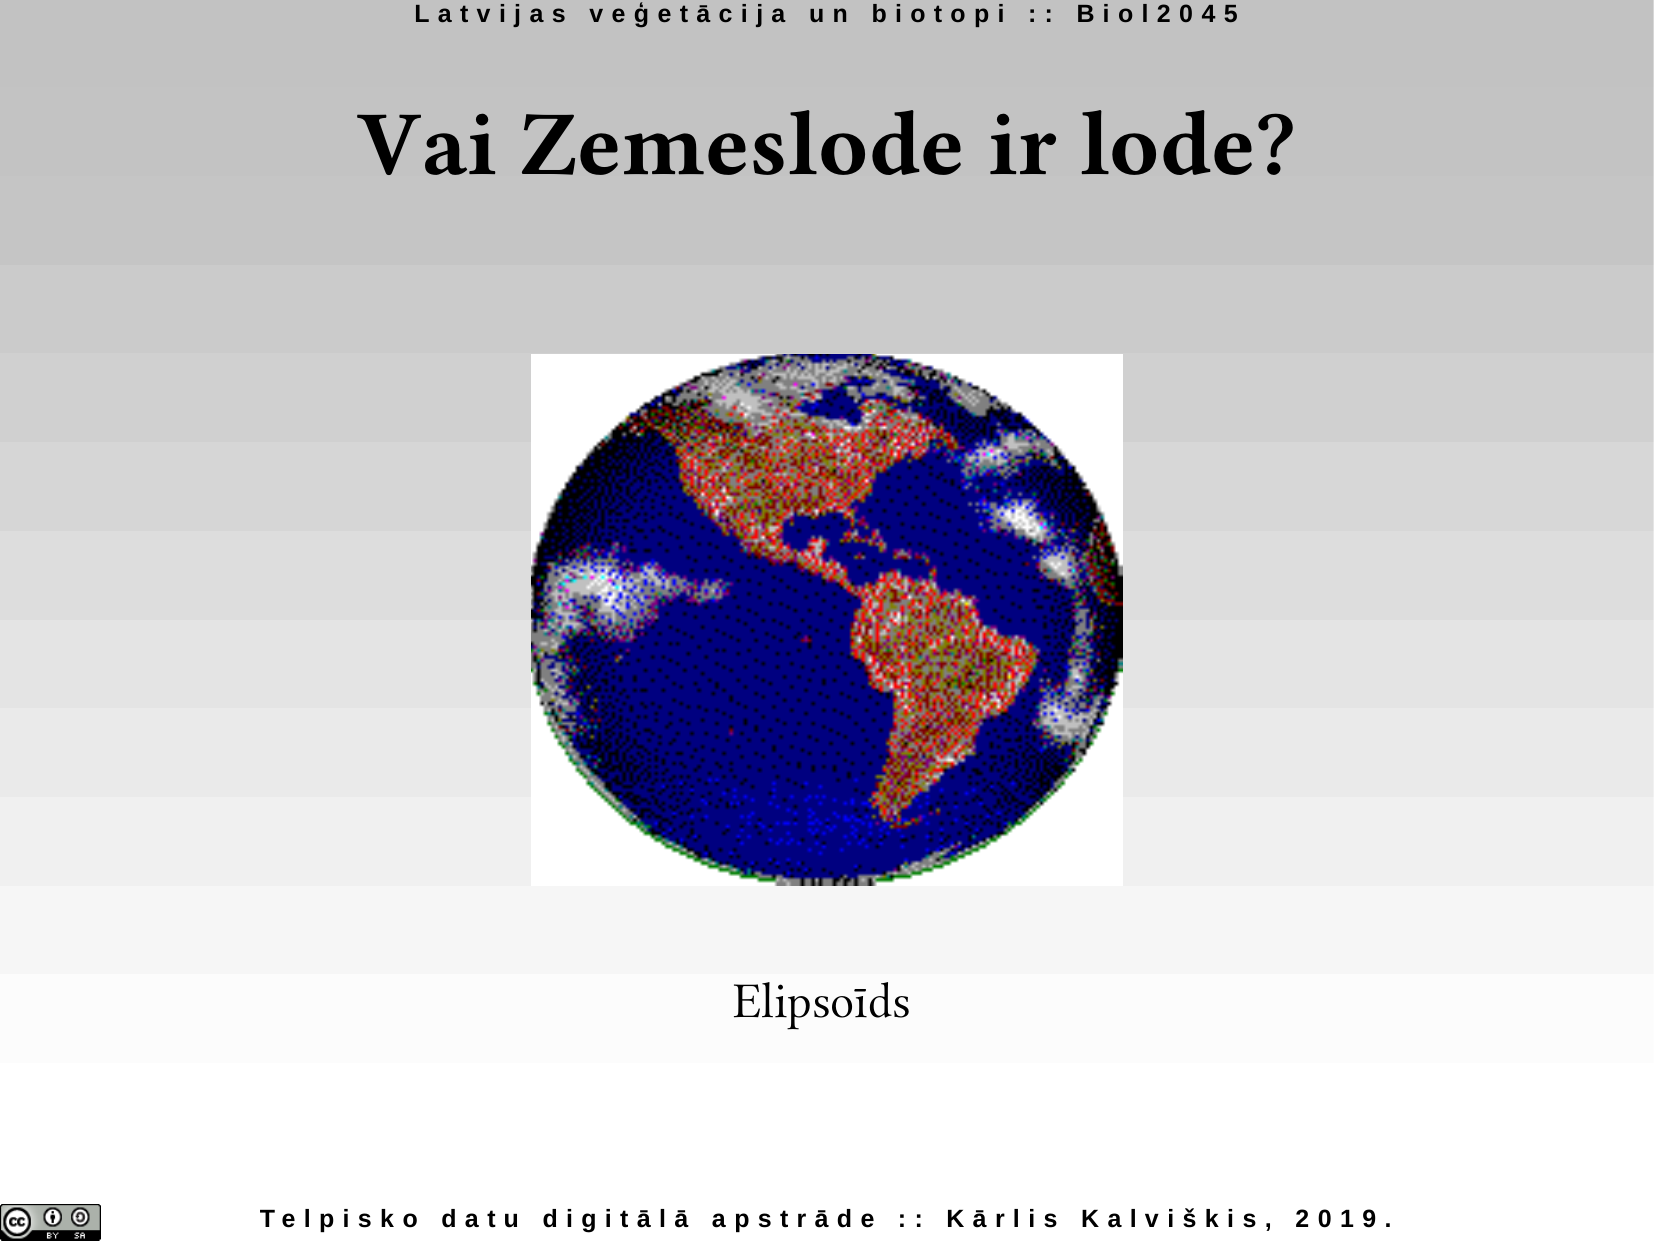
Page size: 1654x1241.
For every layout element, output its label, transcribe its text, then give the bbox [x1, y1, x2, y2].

title Vai Zemeslode ir lode? [0, 1, 1654, 287]
picture [0, 287, 1654, 1241]
text_box Elipsoīds [733, 972, 921, 1086]
